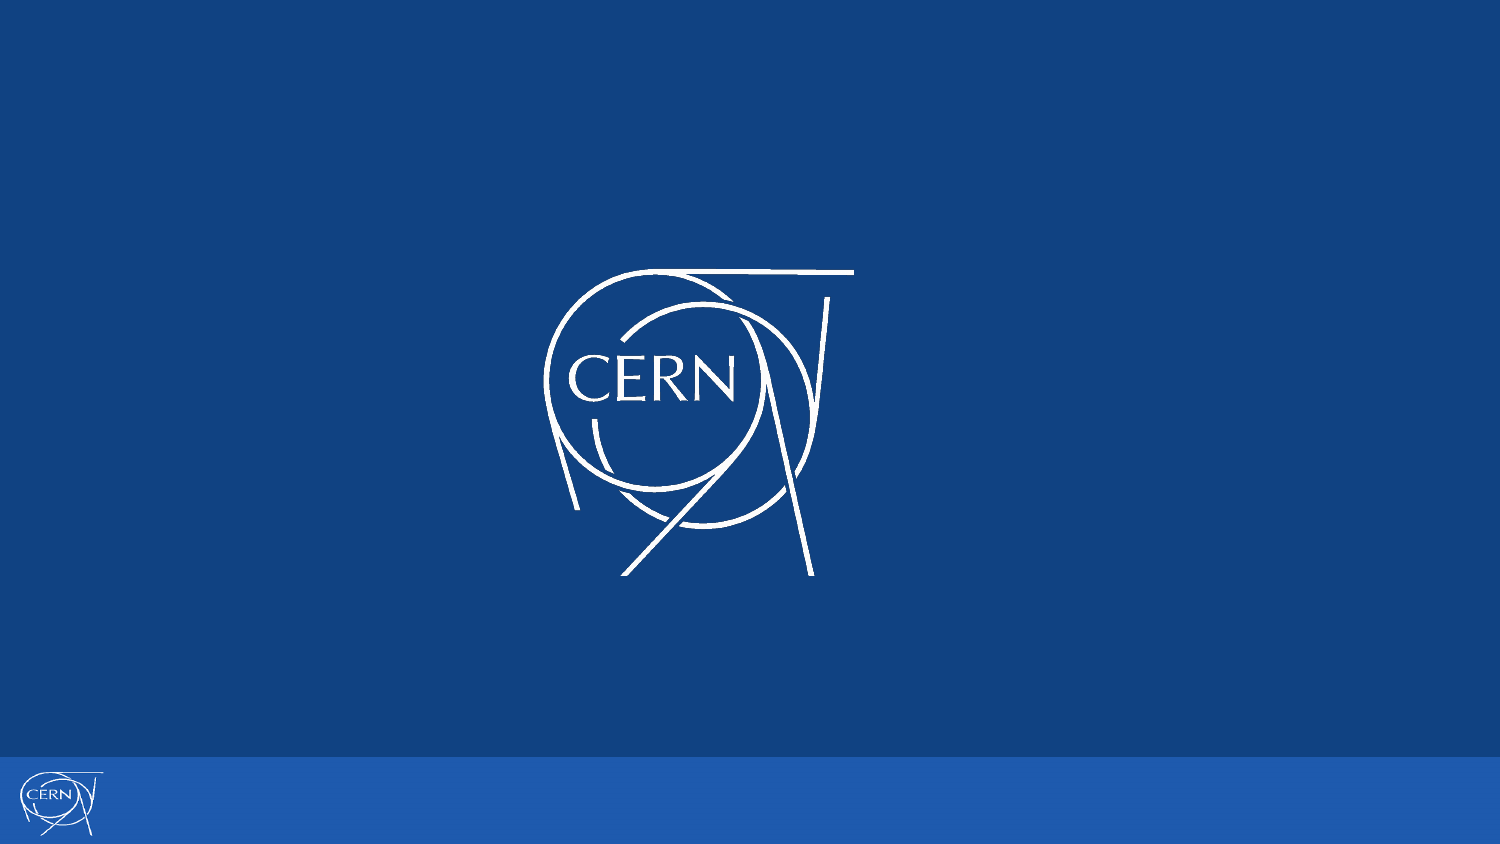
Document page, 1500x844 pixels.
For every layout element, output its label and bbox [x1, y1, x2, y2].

picture [0, 757, 1500, 844]
picture [543, 268, 854, 576]
